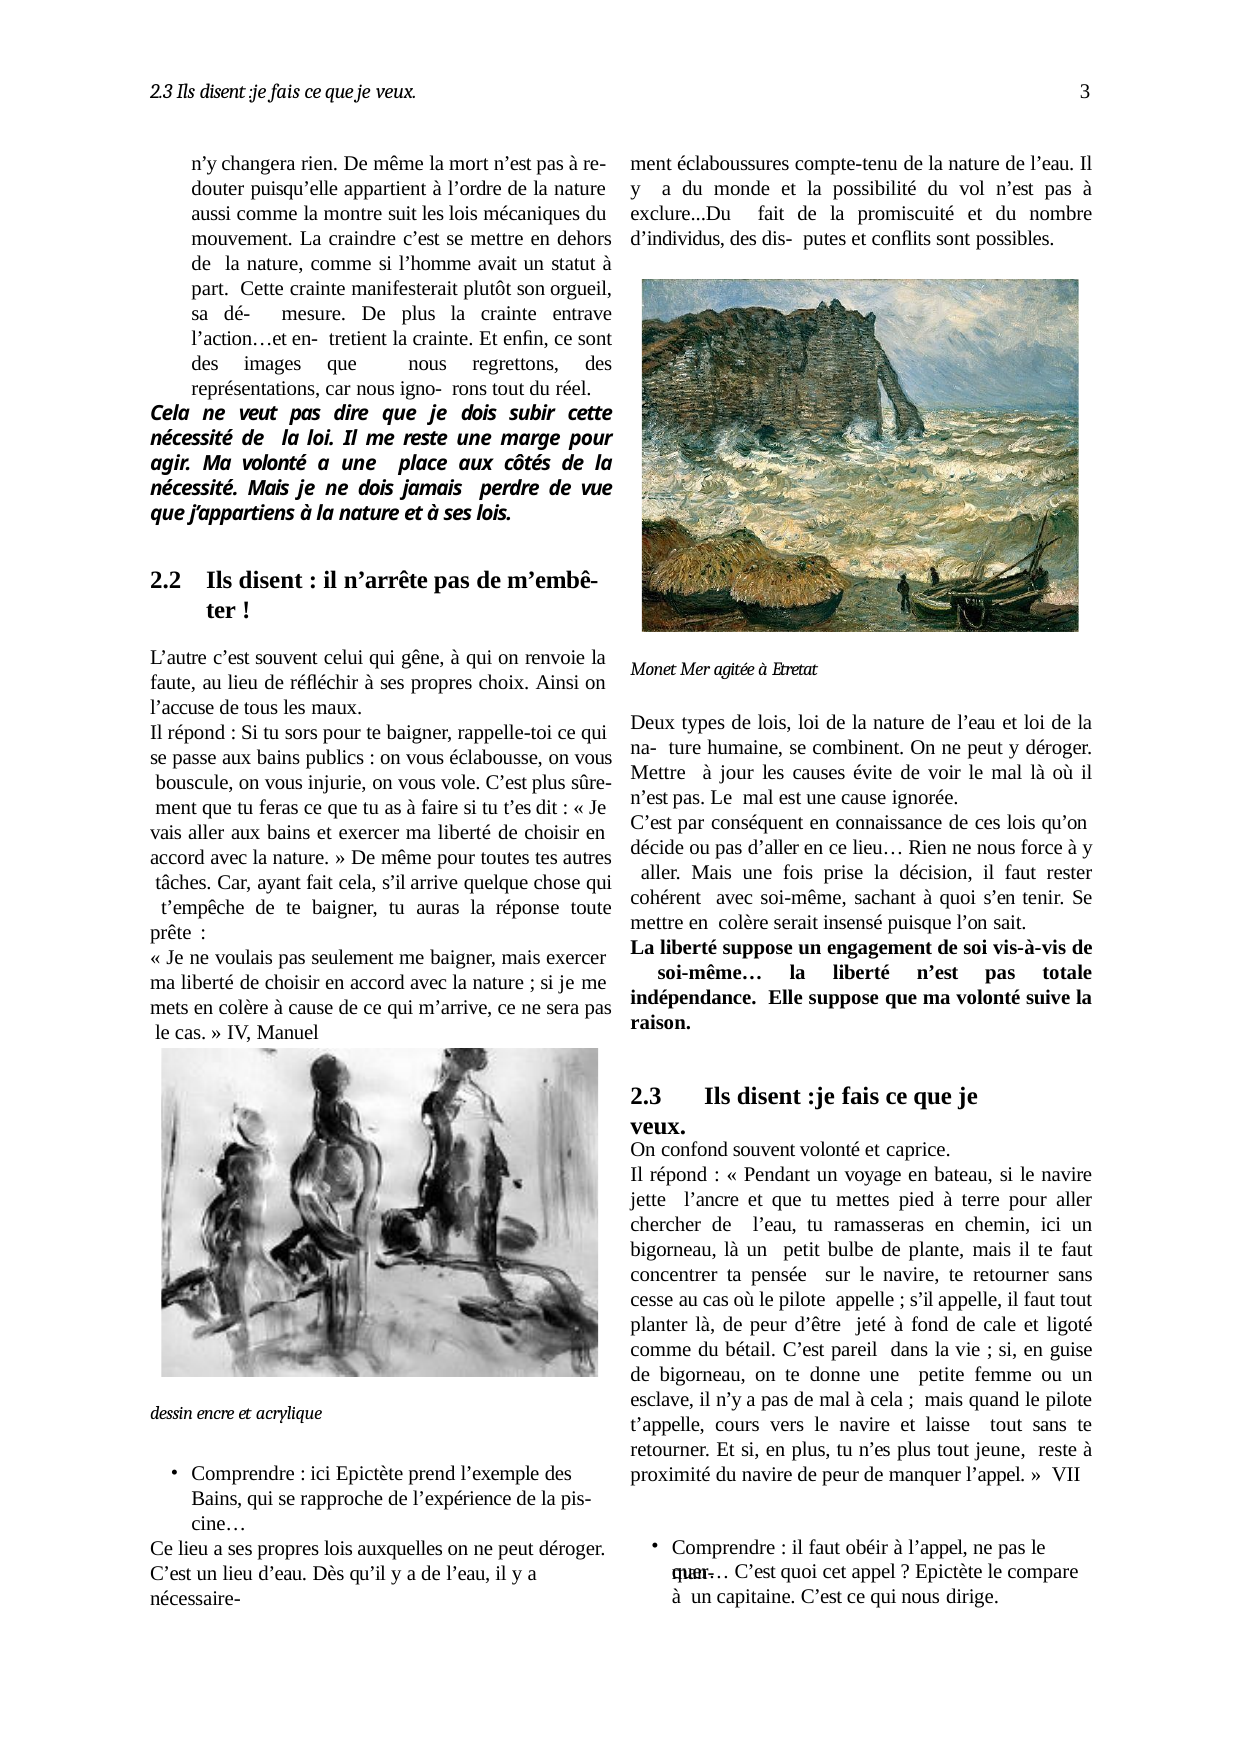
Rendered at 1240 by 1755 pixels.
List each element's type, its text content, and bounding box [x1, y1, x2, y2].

text_box 2.3 Ils disent :je fais ce que je veux. [628, 1078, 1025, 1111]
text_box On confond souvent volonté et caprice. Il répond : « Pendant un voyage en bateau, si le navire jette l’ancre et que tu mettes pied à terre pour aller chercher de l’eau, tu ramasseras en chemin, ici un bigorneau, là un petit bulbe de plante, mais il te faut concentrer ta pensée sur le navire, te retourner sans cesse au cas où le pilote appelle ; s’il appelle, il faut tout planter là, de peur d’être jeté à fond de cale et ligoté comme du bétail. C’est pareil dans la vie ; si, en guise de bigorneau, on te donne une petite femme ou un esclave, il n’y a pas de mal à cela ; mais quand le pilote t’appelle, cours vers le navire et laisse tout sans te retourner. Et si, en plus, tu n’es plus tout jeune, reste à proximité du navire de peur de manquer l’appel. » VII [628, 1123, 1093, 1496]
text_box Bains, qui se rapproche de l’expérience de la pis- cine… Ce lieu a ses propres lois auxquelles on ne peut déroger. C’est un lieu d’eau. Dès qu’il y a de l’eau, il y a nécessaire- [147, 1482, 612, 1633]
text_box dessin encre et acrylique [147, 1399, 328, 1424]
text_box [161, 1048, 599, 1377]
text_box L’autre c’est souvent celui qui gêne, à qui on renvoie la faute, au lieu de réﬂéchir à ses propres choix. Ainsi on l’accuse de tous les maux. Il répond : Si tu sors pour te baigner, rappelle-toi ce qui se passe aux bains publics : on vous éclabousse, on vous bouscule, on vous injurie, on vous vole. C’est plus sûre- ment que tu feras ce que tu as à faire si tu t’es dit : « Je vais aller aux bains et exercer ma liberté de choisir en accord avec la nature. » De même pour toutes tes autres tâches. Car, ayant fait cela, s’il arrive quelque chose qui t’empêche de te baigner, tu auras la réponse toute prête : « Je ne voulais pas seulement me baigner, mais exercer ma liberté de choisir en accord avec la nature ; si je me mets en colère à cause de ce qui m’arrive, ce ne sera pas le cas. » IV, Manuel [147, 641, 612, 1054]
text_box quer… C’est quoi cet appel ? Epictète le compare à un capitaine. C’est ce qui nous dirige. [669, 1556, 1093, 1609]
text_box ment éclaboussures compte-tenu de la nature de l’eau. Il y a du monde et la possibilité du vol n’est pas à exclure...Du fait de la promiscuité et du nombre d’individus, des dis- putes et conﬂits sont possibles. [628, 147, 1093, 250]
text_box Comprendre : ici Epictète prend l’exemple des [168, 1457, 612, 1482]
text_box 2.2 Ils disent : il n’arrête pas de m’embê- ter ! [147, 559, 612, 623]
text_box 3 [1077, 75, 1093, 103]
text_box n’y changera rien. De même la mort n’est pas à re- douter puisqu’elle appartient à l’ordre de la nature aussi comme la montre suit les lois mécaniques du mouvement. La craindre c’est se mettre en dehors de la nature, comme si l’homme avait un statut à part. Cette crainte manifesterait plutôt son orgueil, sa dé- mesure. De plus la crainte entrave l’action…et en- tretient la crainte. Et enﬁn, ce sont des images que nous regrettons, des représentations, car nous igno- rons tout du réel. Cela ne veut pas dire que je dois subir cette nécessité de la loi. Il me reste une marge pour agir. Ma volonté a une place aux côtés de la nécessité. Mais je ne dois jamais perdre de vue que j’appartiens à la nature et à ses lois. [147, 147, 612, 548]
text_box Monet Mer agitée à Etretat [628, 654, 824, 680]
text_box Comprendre : il faut obéir à l’appel, ne pas le man- [649, 1531, 1093, 1584]
text_box [641, 279, 1079, 632]
text_box Deux types de lois, loi de la nature de l’eau et loi de la na- ture humaine, se combinent. On ne peut y déroger. Mettre à jour les causes évite de voir le mal là où il n’est pas. Le mal est une cause ignorée. C’est par conséquent en connaissance de ces lois qu’on décide ou pas d’aller en ce lieu… Rien ne nous force à y aller. Mais une fois prise la décision, il faut rester cohérent avec soi-même, sachant à quoi s’en tenir. Se mettre en colère serait insensé puisque l’on sait. La liberté suppose un engagement de soi vis-à-vis de soi-même… la liberté n’est pas totale indépendance. Elle suppose que ma volonté suive la raison. [628, 706, 1093, 1029]
text_box 2.3 Ils disent :je fais ce que je veux. [147, 75, 452, 103]
